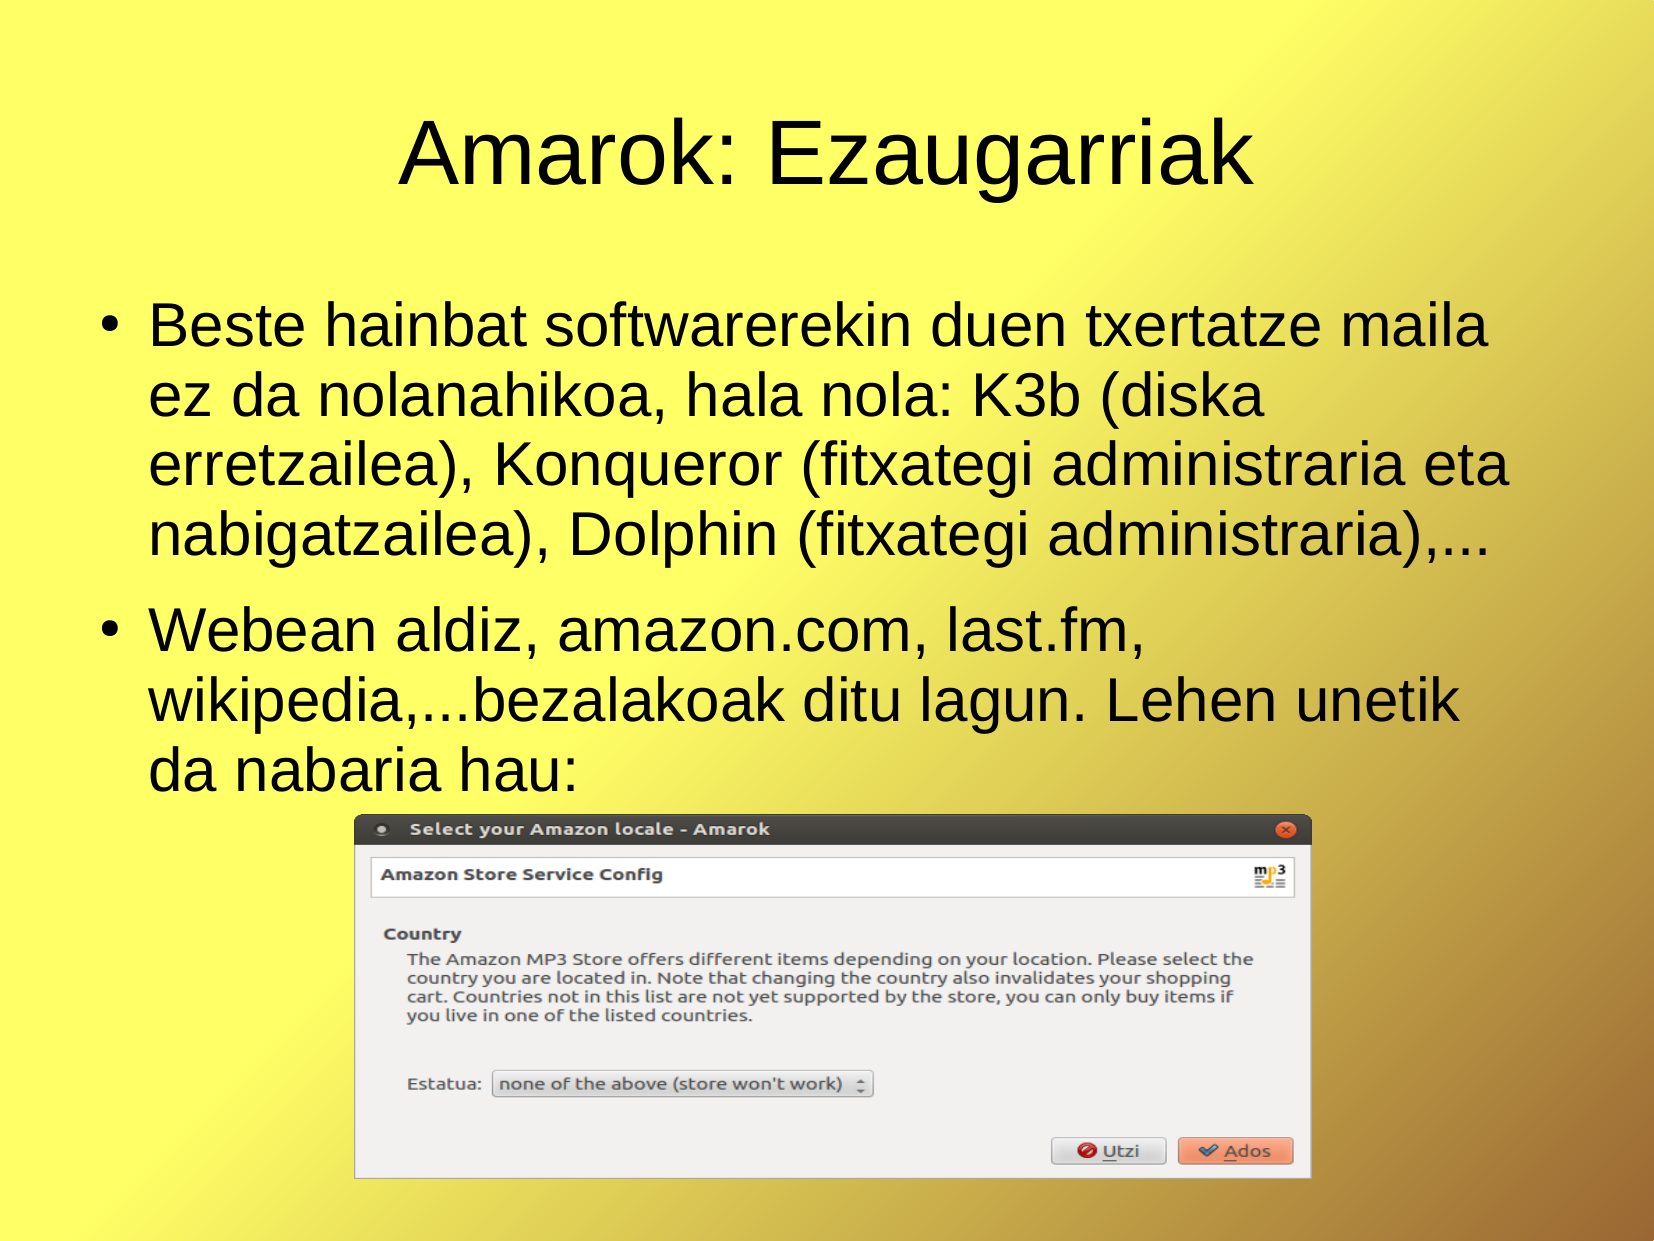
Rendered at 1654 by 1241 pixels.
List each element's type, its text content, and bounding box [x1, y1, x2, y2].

list Beste hainbat softwarerekin duen txertatze maila ez da nolanahikoa, hala nola: K3b (diska erretzailea), Konqueror (fitxategi administraria eta nabigatzailea), Dolphin (fitxategi administraria),... Webean aldiz, amazon.com, last.fm, wikipedia,...bezalakoak ditu lagun. Lehen unetik da nabaria hau: [82, 290, 1538, 815]
picture [354, 814, 1312, 1179]
title Amarok: Ezaugarriak [82, 49, 1571, 257]
